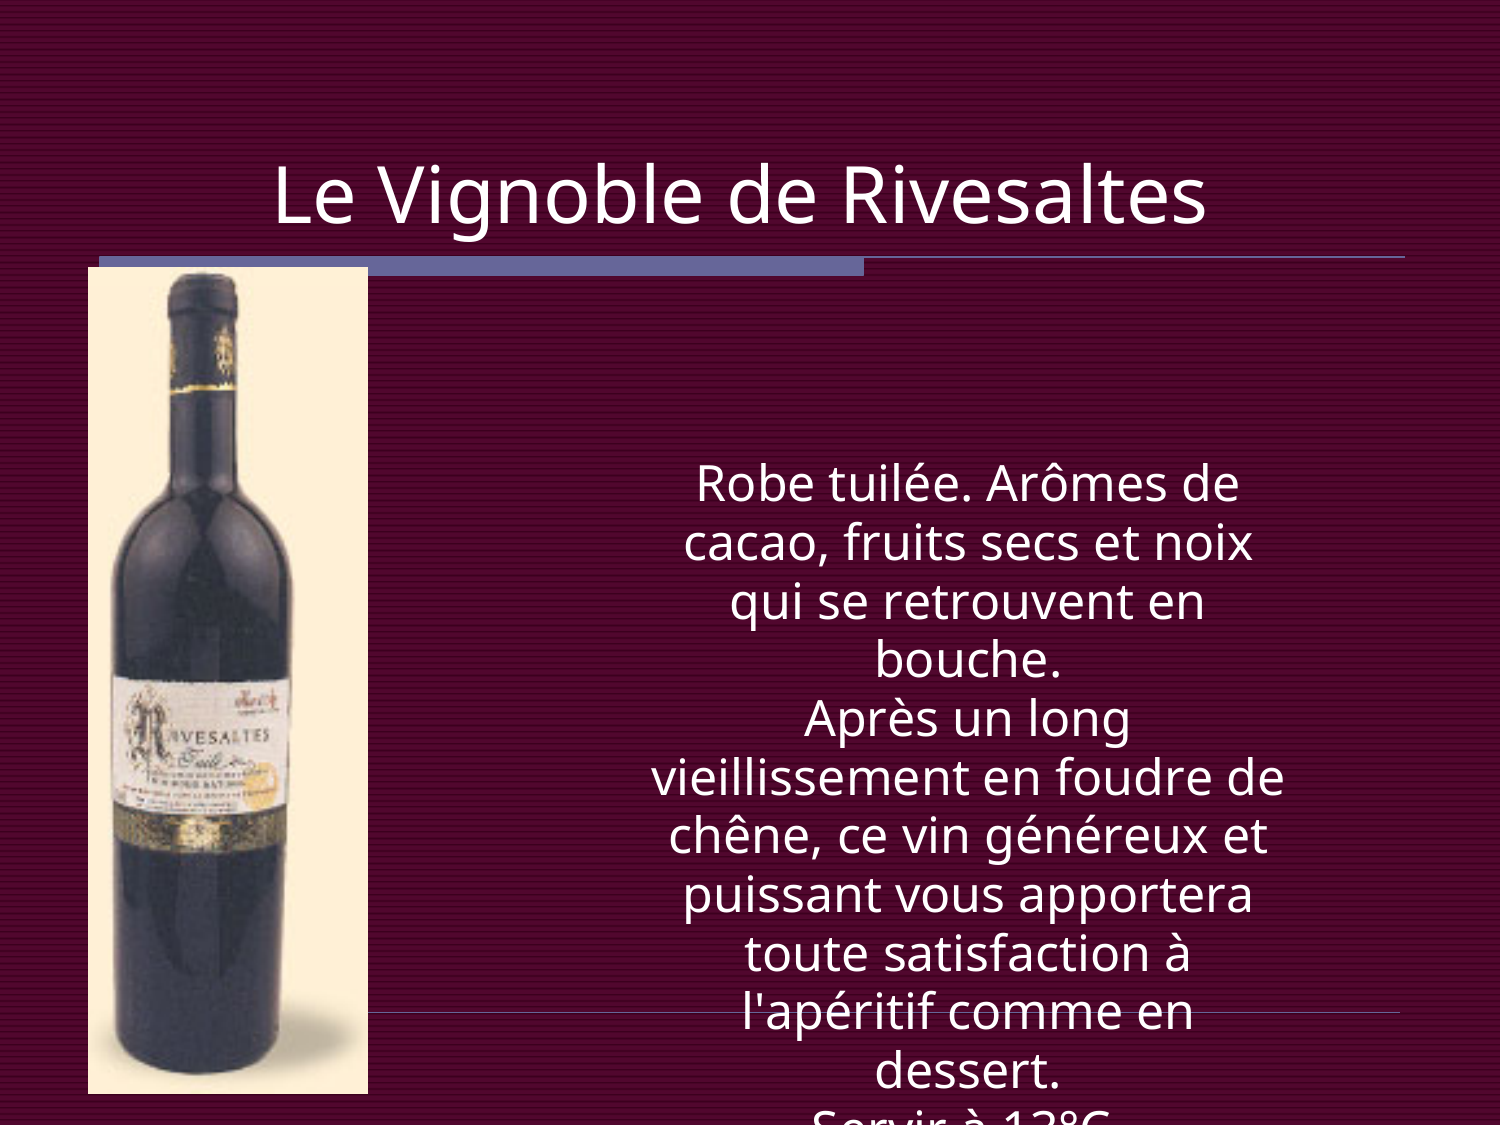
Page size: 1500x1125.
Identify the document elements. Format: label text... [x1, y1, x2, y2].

title Le Vignoble de Rivesaltes [94, 50, 1407, 250]
picture [1064, 1114, 1073, 1123]
picture [0, 0, 1500, 1125]
text_box Robe tuilée. Arômes de cacao, fruits secs et noix qui se retrouvent en bouche. Après un long vieillissement en foudre de chêne, ce vin généreux et puissant vous apportera toute satisfaction à l'apéritif comme en dessert. Servir à 13°C. [631, 397, 1306, 1059]
